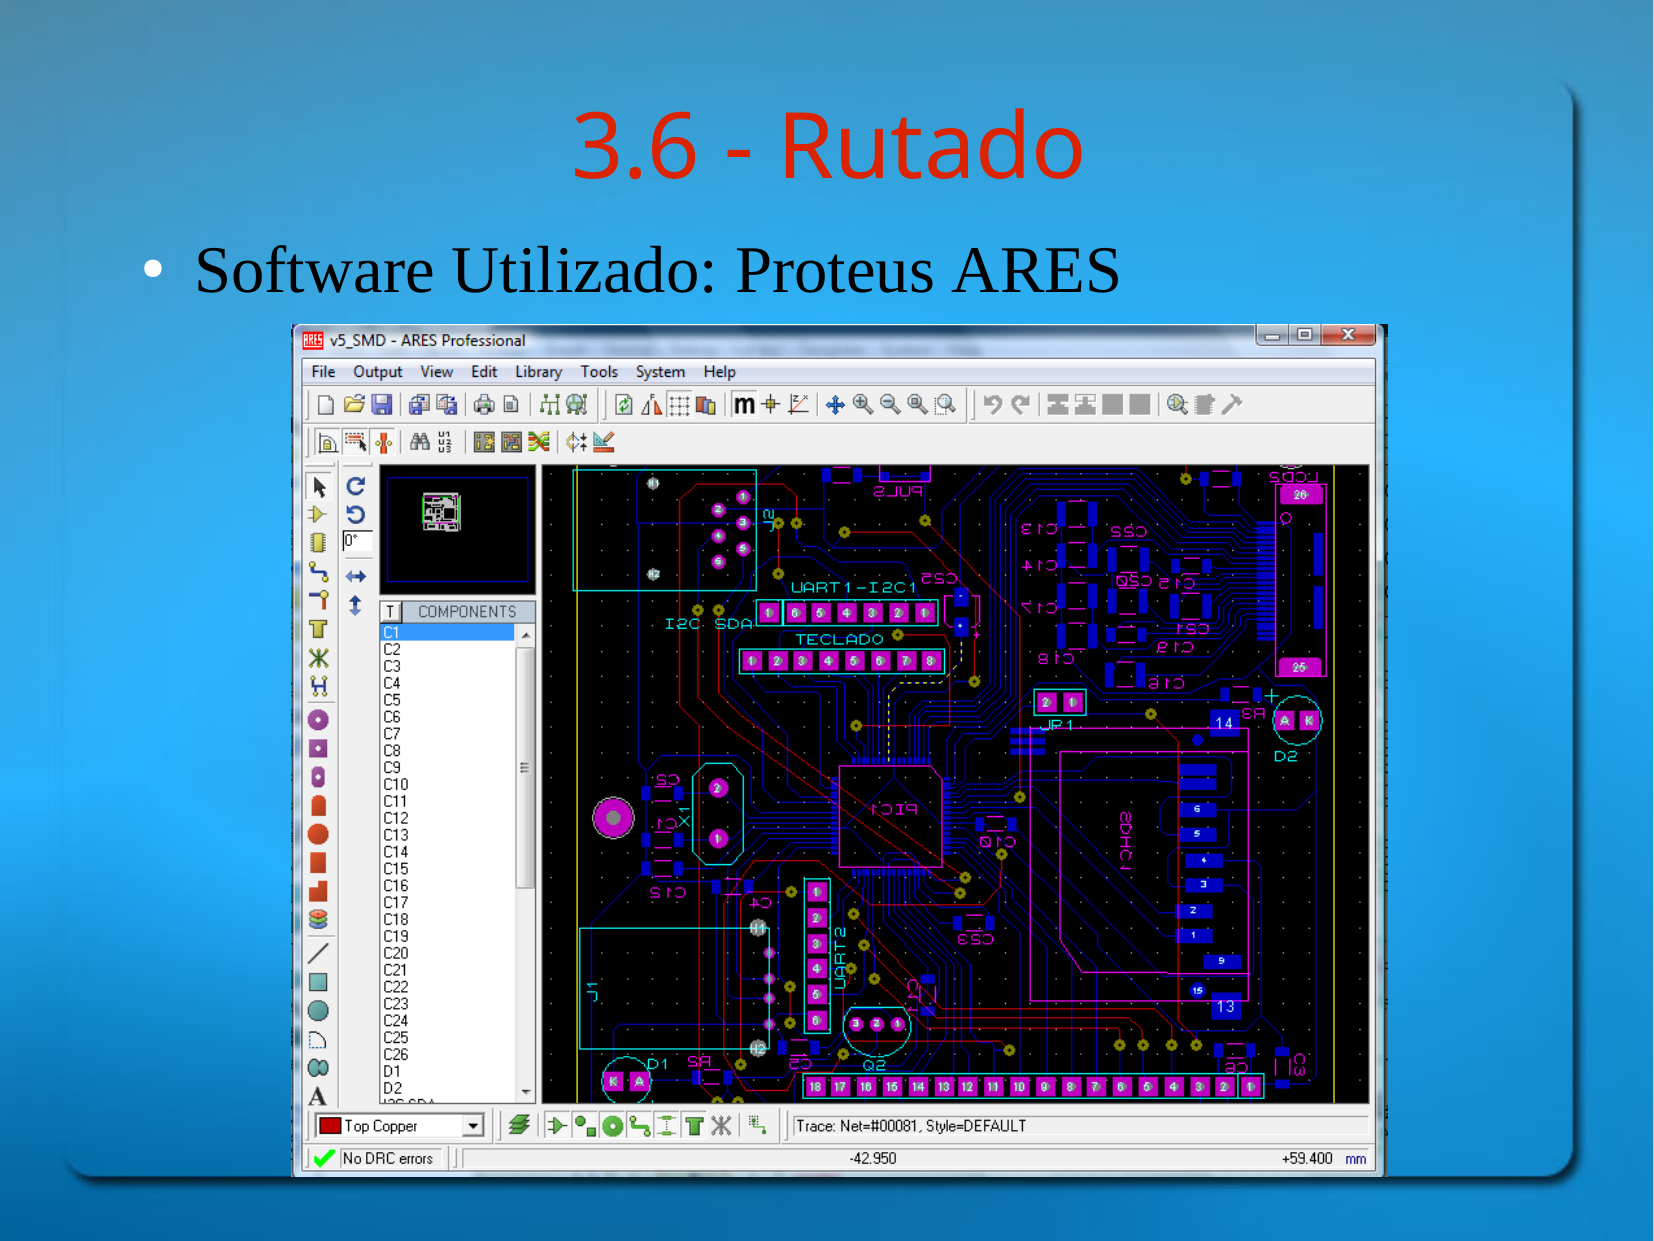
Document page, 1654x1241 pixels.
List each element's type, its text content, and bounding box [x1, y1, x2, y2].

list Software Utilizado: Proteus ARES [123, 233, 1536, 945]
title 3.6 - Rutado [123, 78, 1536, 207]
picture [0, 0, 1654, 1241]
